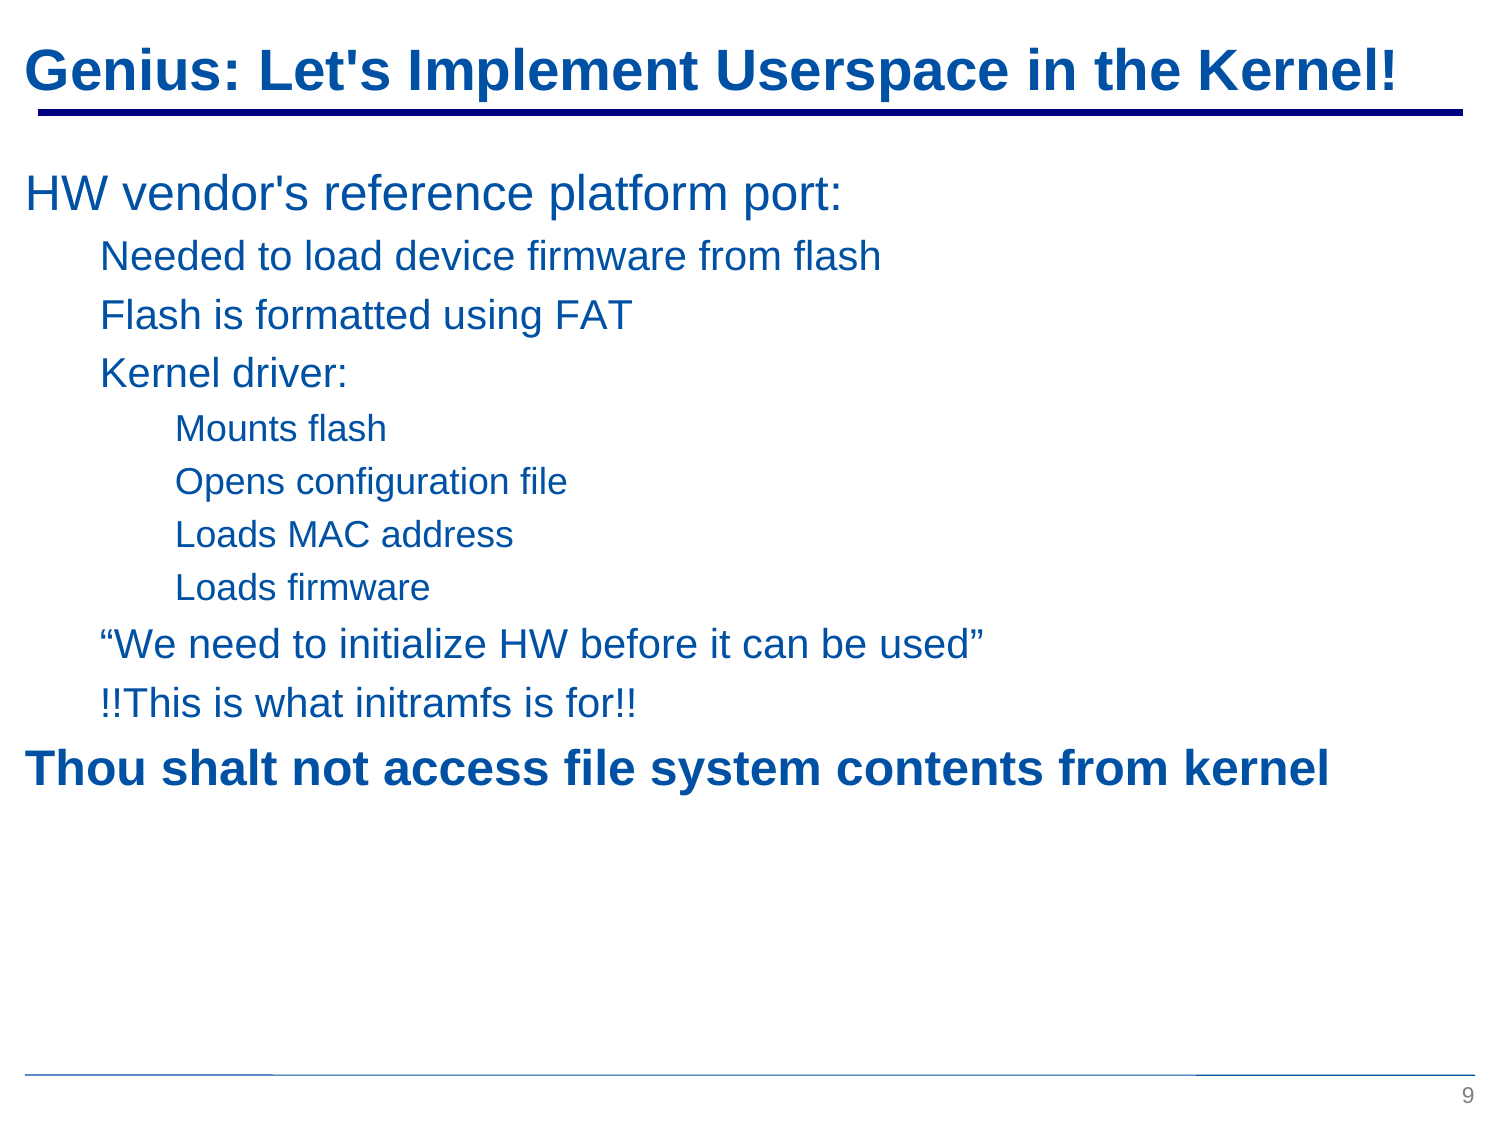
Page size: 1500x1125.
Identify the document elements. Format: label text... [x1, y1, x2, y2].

list HW vendor's reference platform port: Needed to load device firmware from flash Flash is formatted using FAT Kernel driver: Mounts flash Opens configuration file Loads MAC address Loads firmware “We need to initialize HW before it can be used” !!This is what initramfs is for!! Thou shalt not access file system contents from kernel [24, 162, 1475, 1023]
title Genius: Let's Implement Userspace in the Kernel! [24, 19, 1463, 118]
